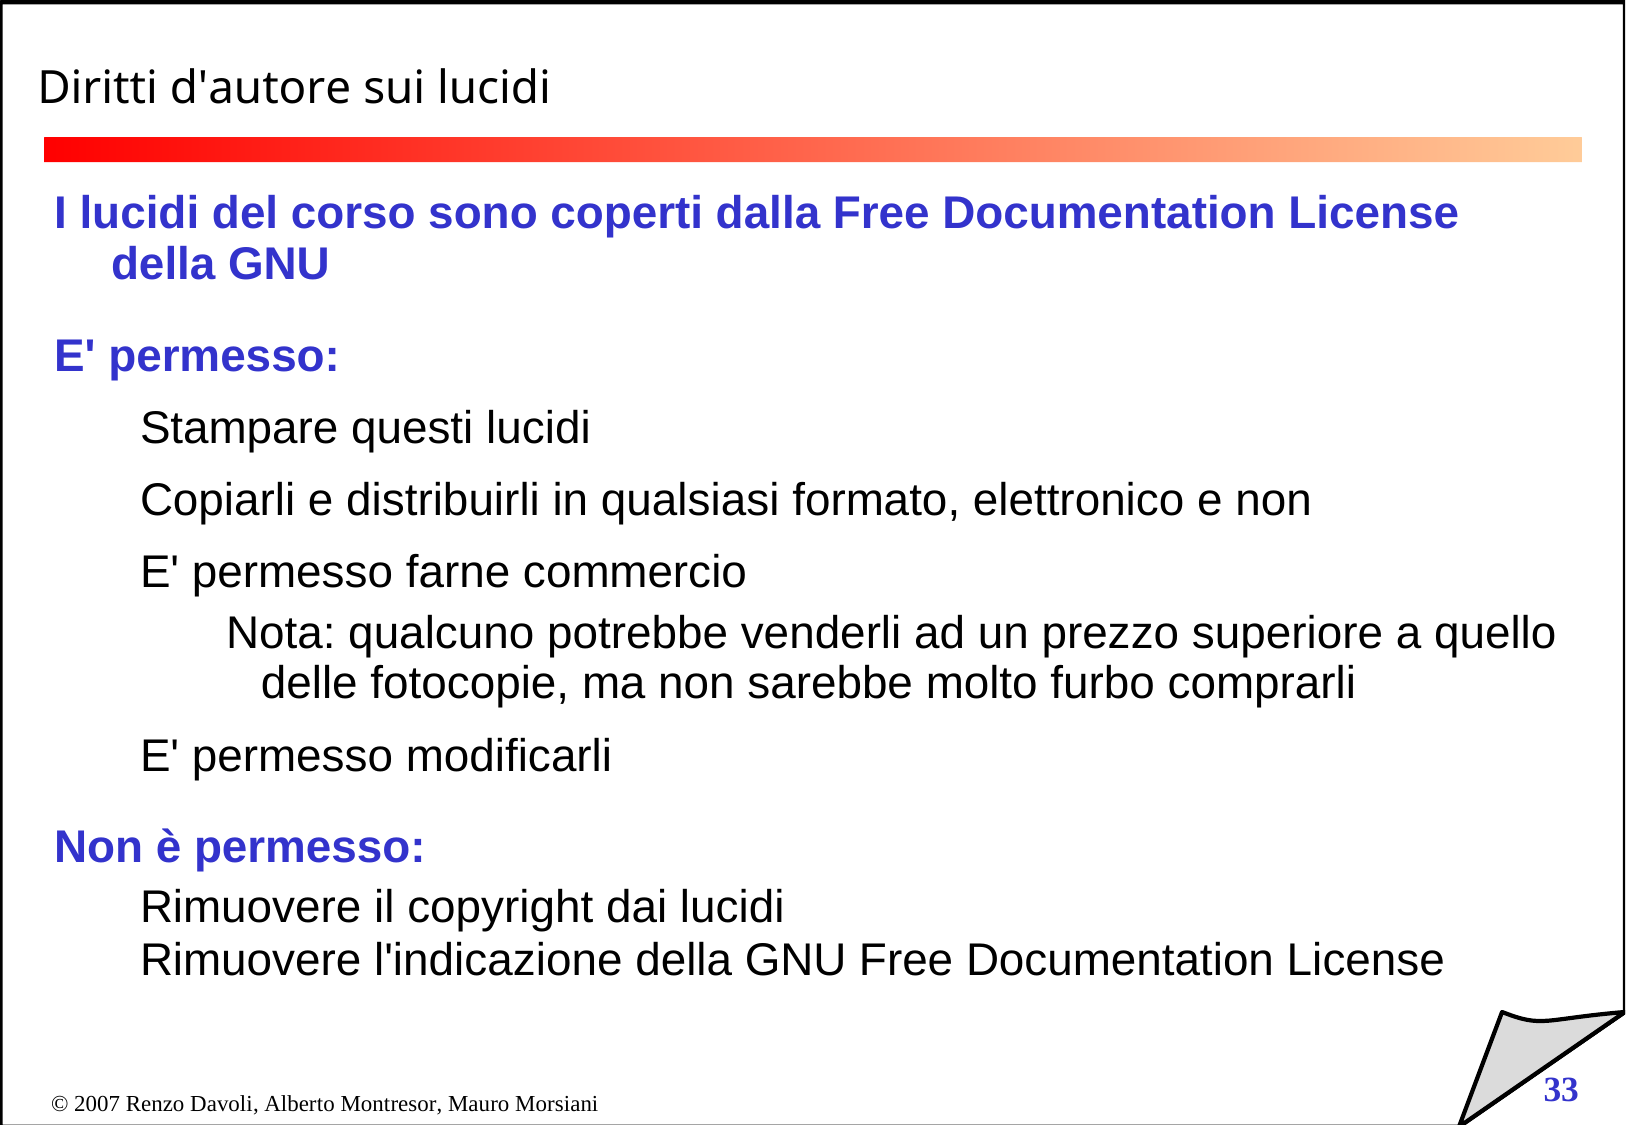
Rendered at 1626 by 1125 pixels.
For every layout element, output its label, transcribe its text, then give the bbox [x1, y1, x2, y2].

list I lucidi del corso sono coperti dalla Free Documentation License della GNU E' permesso: Stampare questi lucidi Copiarli e distribuirli in qualsiasi formato, elettronico e non E' permesso farne commercio Nota: qualcuno potrebbe venderli ad un prezzo superiore a quello delle fotocopie, ma non sarebbe molto furbo comprarli E' permesso modificarli Non è permesso: Rimuovere il copyright dai lucidi Rimuovere l'indicazione della GNU Free Documentation License [54, 187, 1571, 1125]
title Diritti d'autore sui lucidi [37, 44, 1588, 131]
